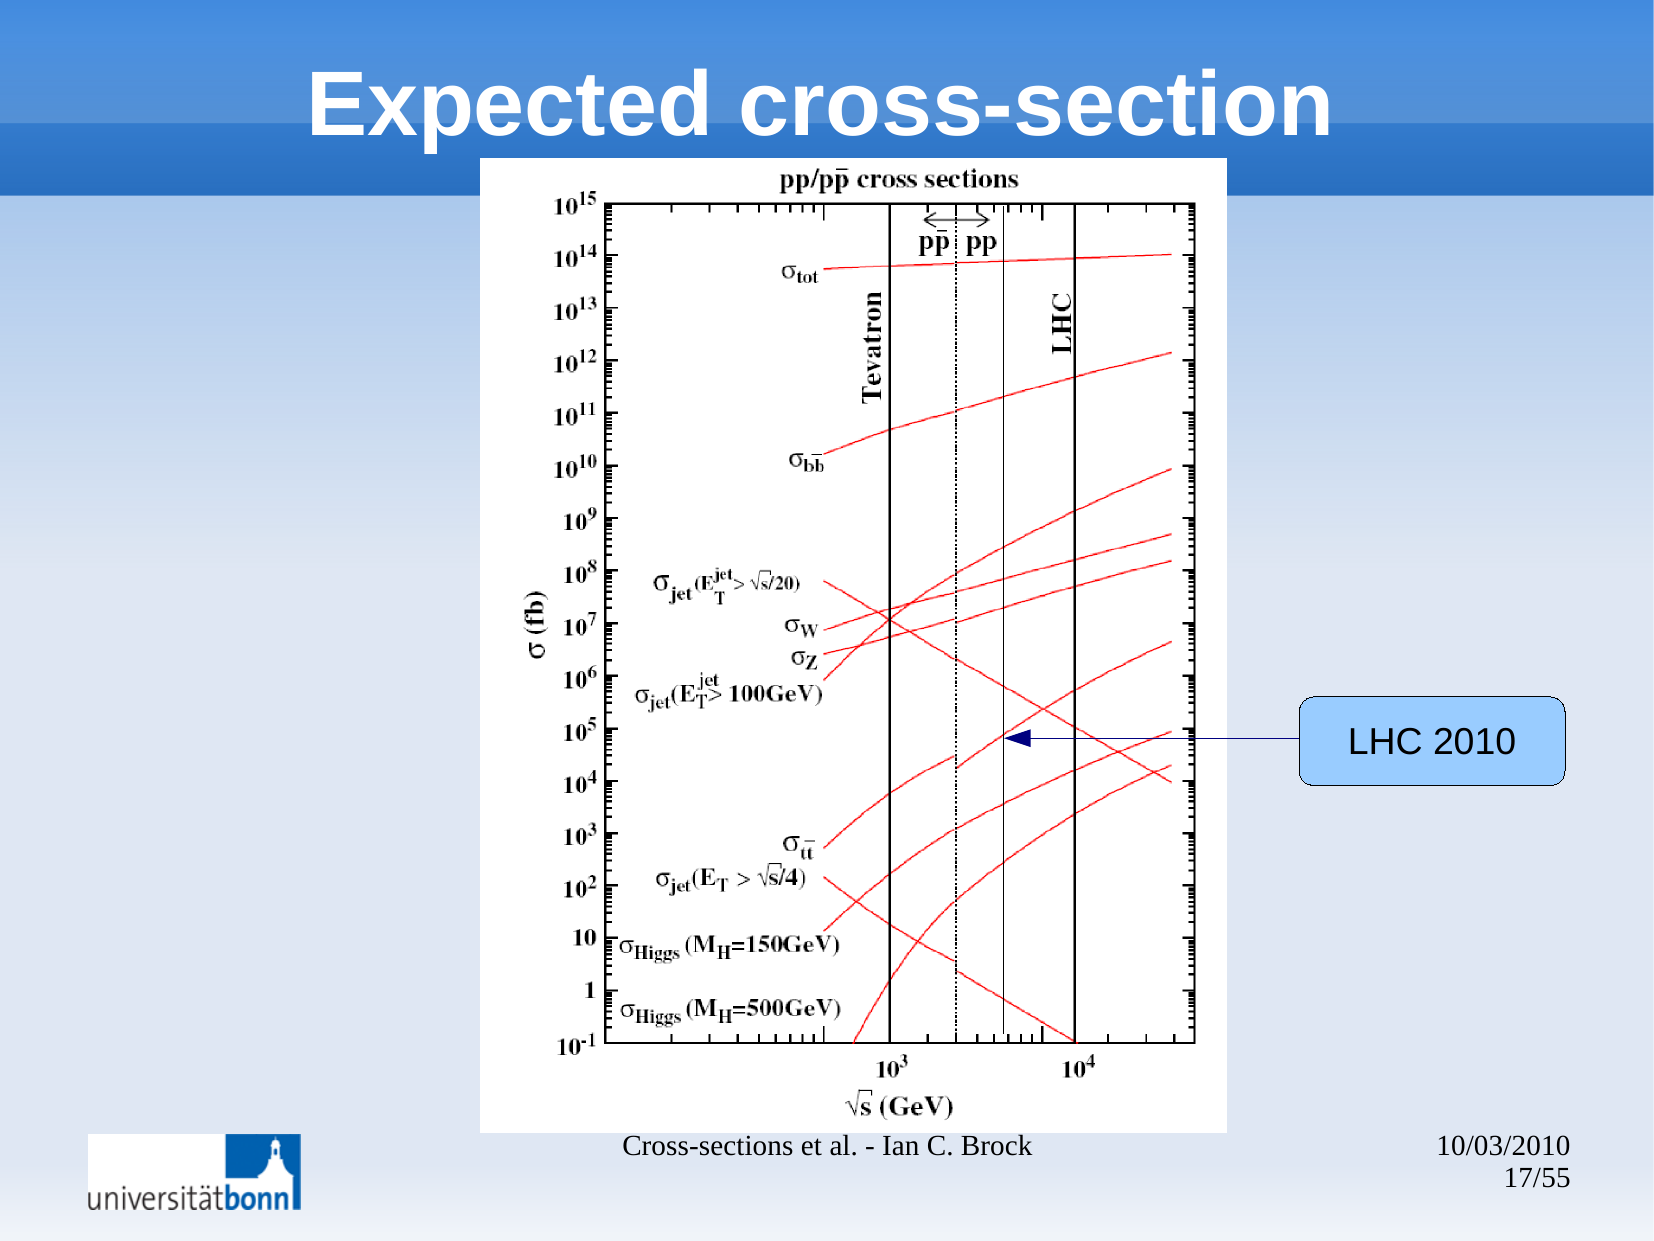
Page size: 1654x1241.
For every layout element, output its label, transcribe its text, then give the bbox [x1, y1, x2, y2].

picture [0, 0, 1654, 1241]
text_box LHC 2010 [1299, 696, 1566, 786]
title Expected cross-section [76, 0, 1565, 208]
